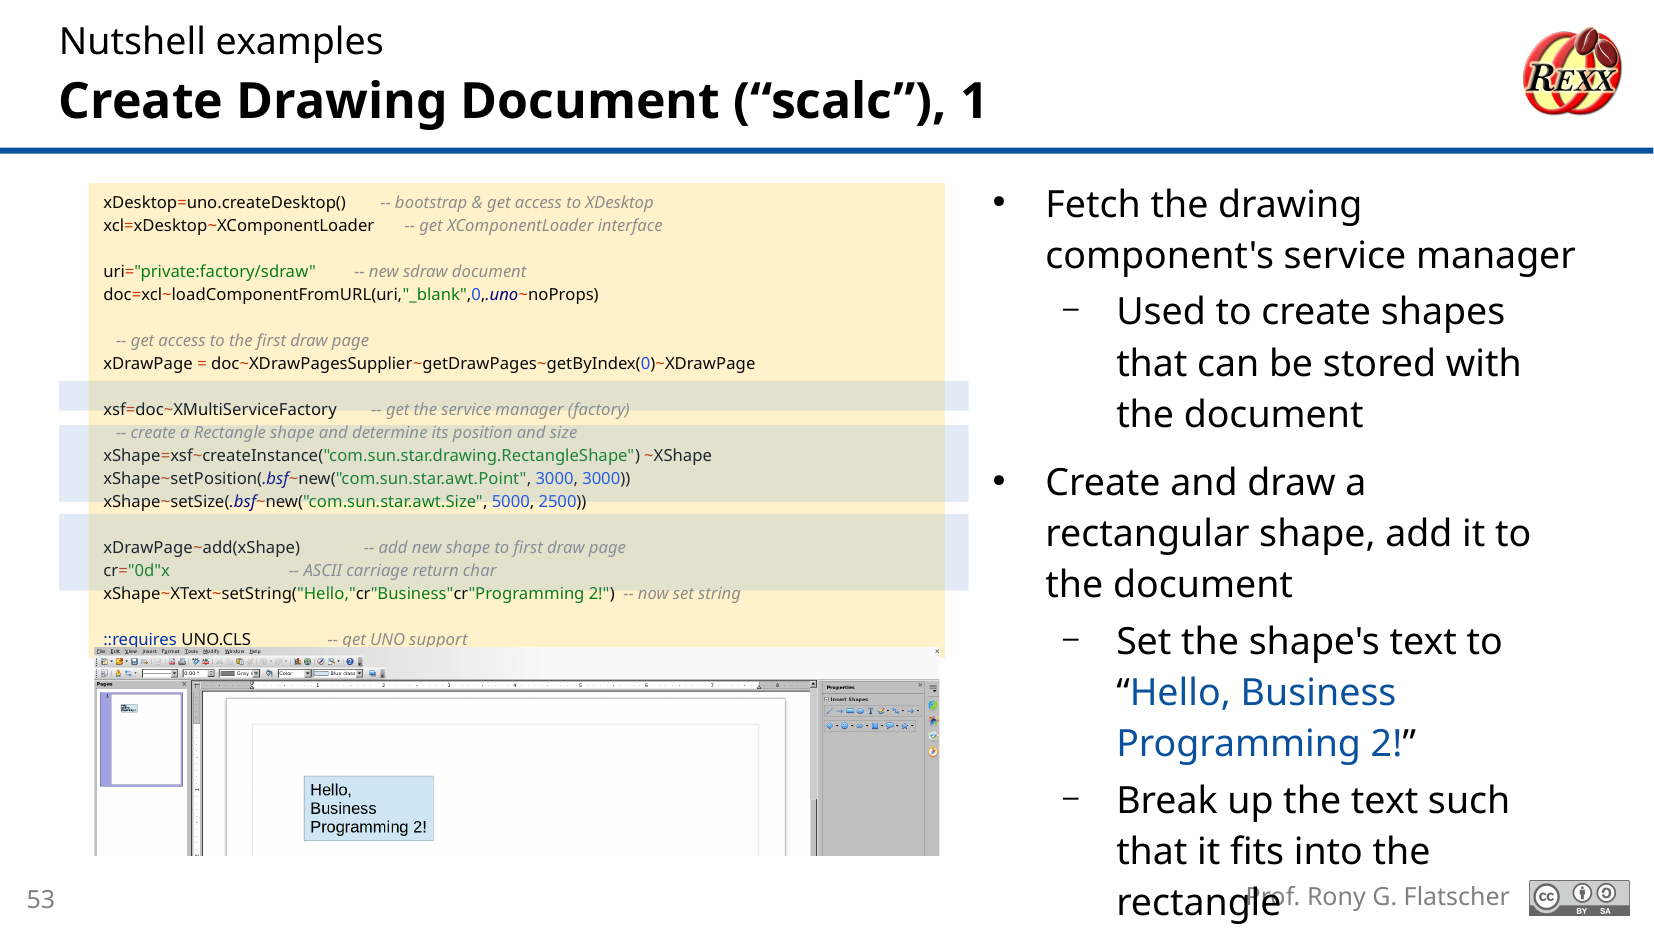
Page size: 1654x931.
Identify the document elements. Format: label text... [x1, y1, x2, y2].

text_box [59, 381, 969, 411]
list Fetch the drawing component's service manager Used to create shapes that can be stored with the document Create and draw a rectangular shape, add it to the document Set the shape's text to “Hello, Business Programming 2!” Break up the text such that it fits into the rectangle [974, 177, 1577, 857]
picture [94, 647, 940, 856]
text_box [59, 513, 969, 591]
title Nutshell examples Create Drawing Document (“scalc”), 1 [0, 0, 1625, 148]
text_box [59, 425, 969, 502]
text_box xDesktop=uno.createDesktop() -- bootstrap & get access to XDesktop xcl=xDesktop~XComponentLoader -- get XComponentLoader interface uri="private:factory/sdraw" -- new sdraw document doc=xcl~loadComponentFromURL(uri,"_blank",0,.uno~noProps) -- get access to the first draw page xDrawPage = doc~XDrawPagesSupplier~getDrawPages~getByIndex(0)~XDrawPage xsf=doc~XMultiServiceFactory -- get the service manager (factory) -- create a Rectangle shape and determine its position and size xShape=xsf~createInstance("com.sun.star.drawing.RectangleShape") ~XShape xShape~setPosition(.bsf~new("com.sun.star.awt.Point", 3000, 3000)) xShape~setSize(.bsf~new("com.sun.star.awt.Size", 5000, 2500)) xDrawPage~add(xShape) -- add new shape to first draw page cr="0d"x -- ASCII carriage return char xShape~XText~setString("Hello,"cr"Business"cr"Programming 2!") -- now set string ::requires UNO.CLS -- get UNO support [88, 183, 945, 381]
text_box xDesktop=uno.createDesktop() -- bootstrap & get access to XDesktop xcl=xDesktop~XComponentLoader -- get XComponentLoader interface uri="private:factory/sdraw" -- new sdraw document doc=xcl~loadComponentFromURL(uri,"_blank",0,.uno~noProps) -- get access to the first draw page xDrawPage = doc~XDrawPagesSupplier~getDrawPages~getByIndex(0)~XDrawPage xsf=doc~XMultiServiceFactory -- get the service manager (factory) -- create a Rectangle shape and determine its position and size xShape=xsf~createInstance("com.sun.star.drawing.RectangleShape") ~XShape xShape~setPosition(.bsf~new("com.sun.star.awt.Point", 3000, 3000)) xShape~setSize(.bsf~new("com.sun.star.awt.Size", 5000, 2500)) xDrawPage~add(xShape) -- add new shape to first draw page cr="0d"x -- ASCII carriage return char xShape~XText~setString("Hello,"cr"Business"cr"Programming 2!") -- now set string ::requires UNO.CLS -- get UNO support [88, 591, 945, 633]
